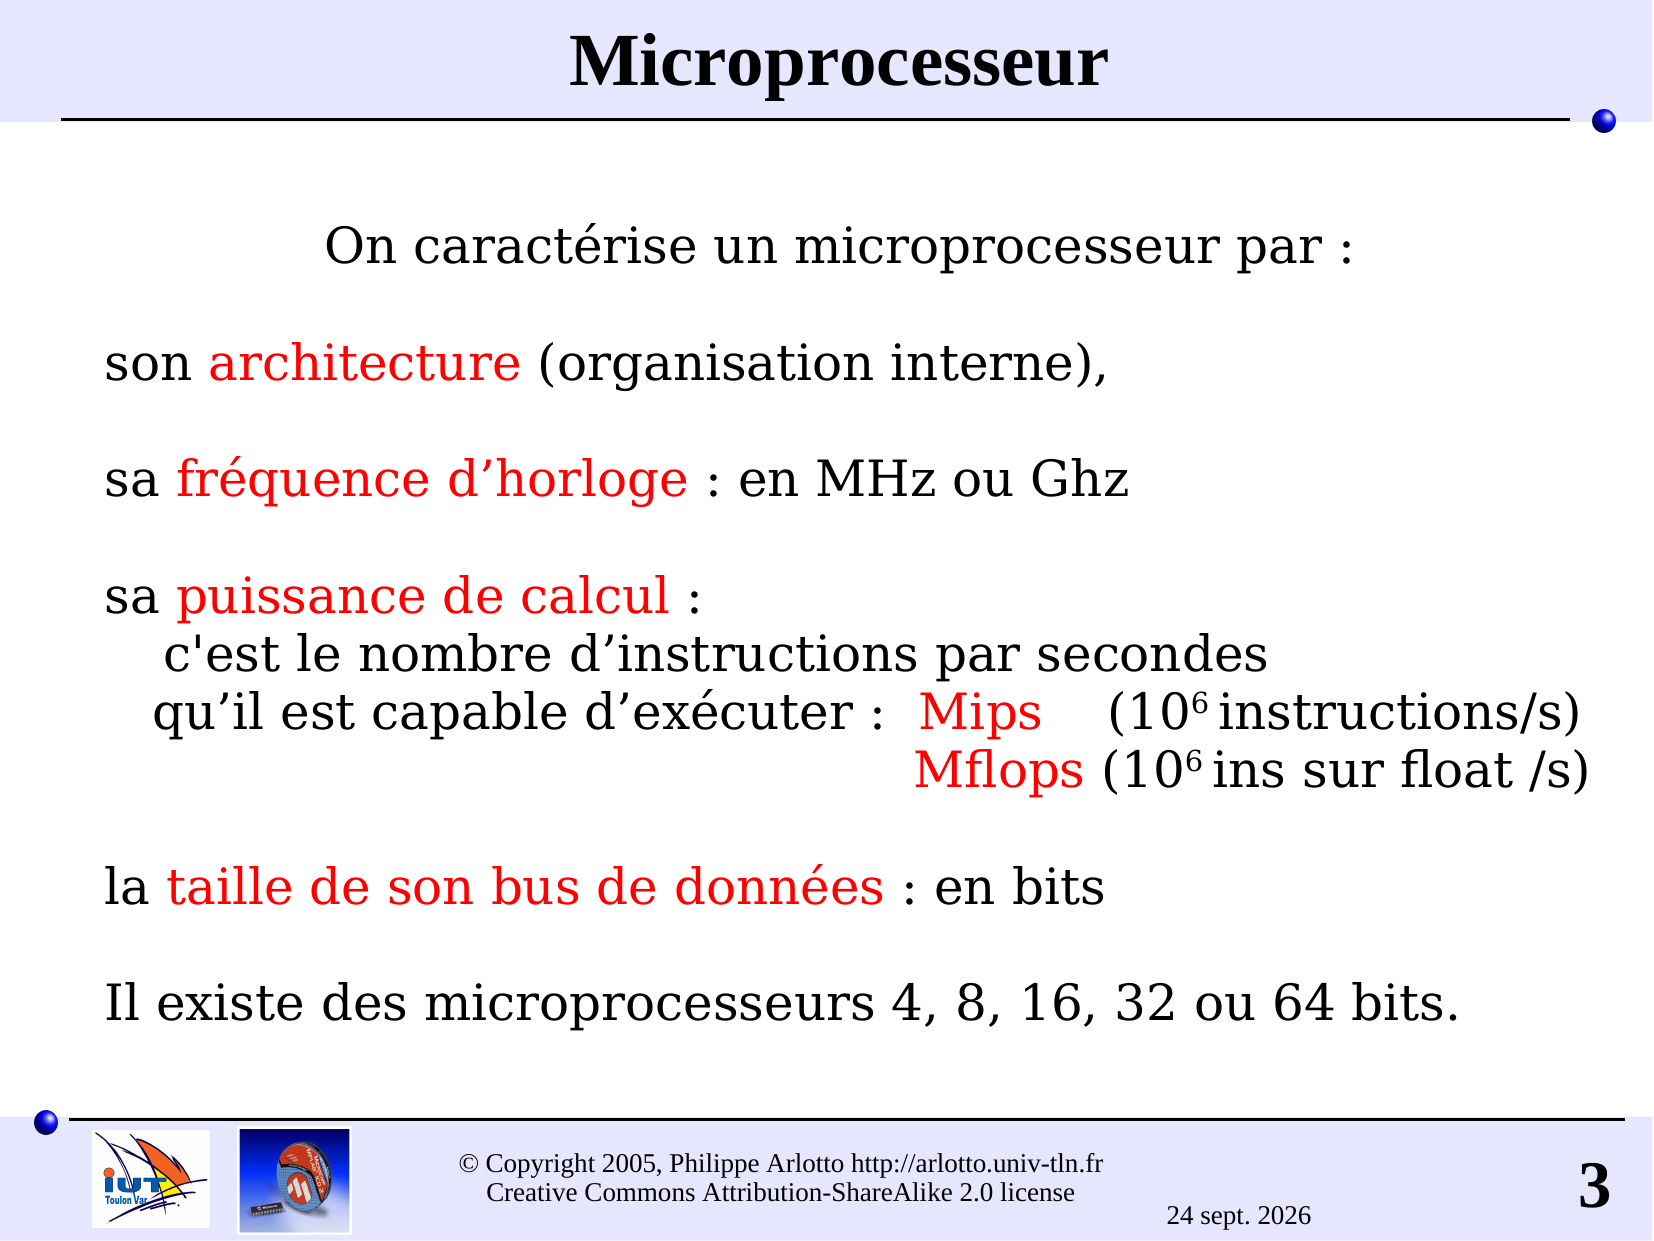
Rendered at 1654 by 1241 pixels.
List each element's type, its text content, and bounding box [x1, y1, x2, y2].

text_box On caractérise un microprocesseur par : son architecture (organisation interne), sa fréquence d’horloge : en MHz ou Ghz sa puissance de calcul : c'est le nombre d’instructions par secondes qu’il est capable d’exécuter : Mips (106 instructions/s) Mflops (106 ins sur float /s) la taille de son bus de données : en bits Il existe des microprocesseurs 4, 8, 16, 32 ou 64 bits. [88, 217, 1595, 1091]
picture [237, 1126, 352, 1235]
title Microprocesseur [95, 14, 1585, 107]
